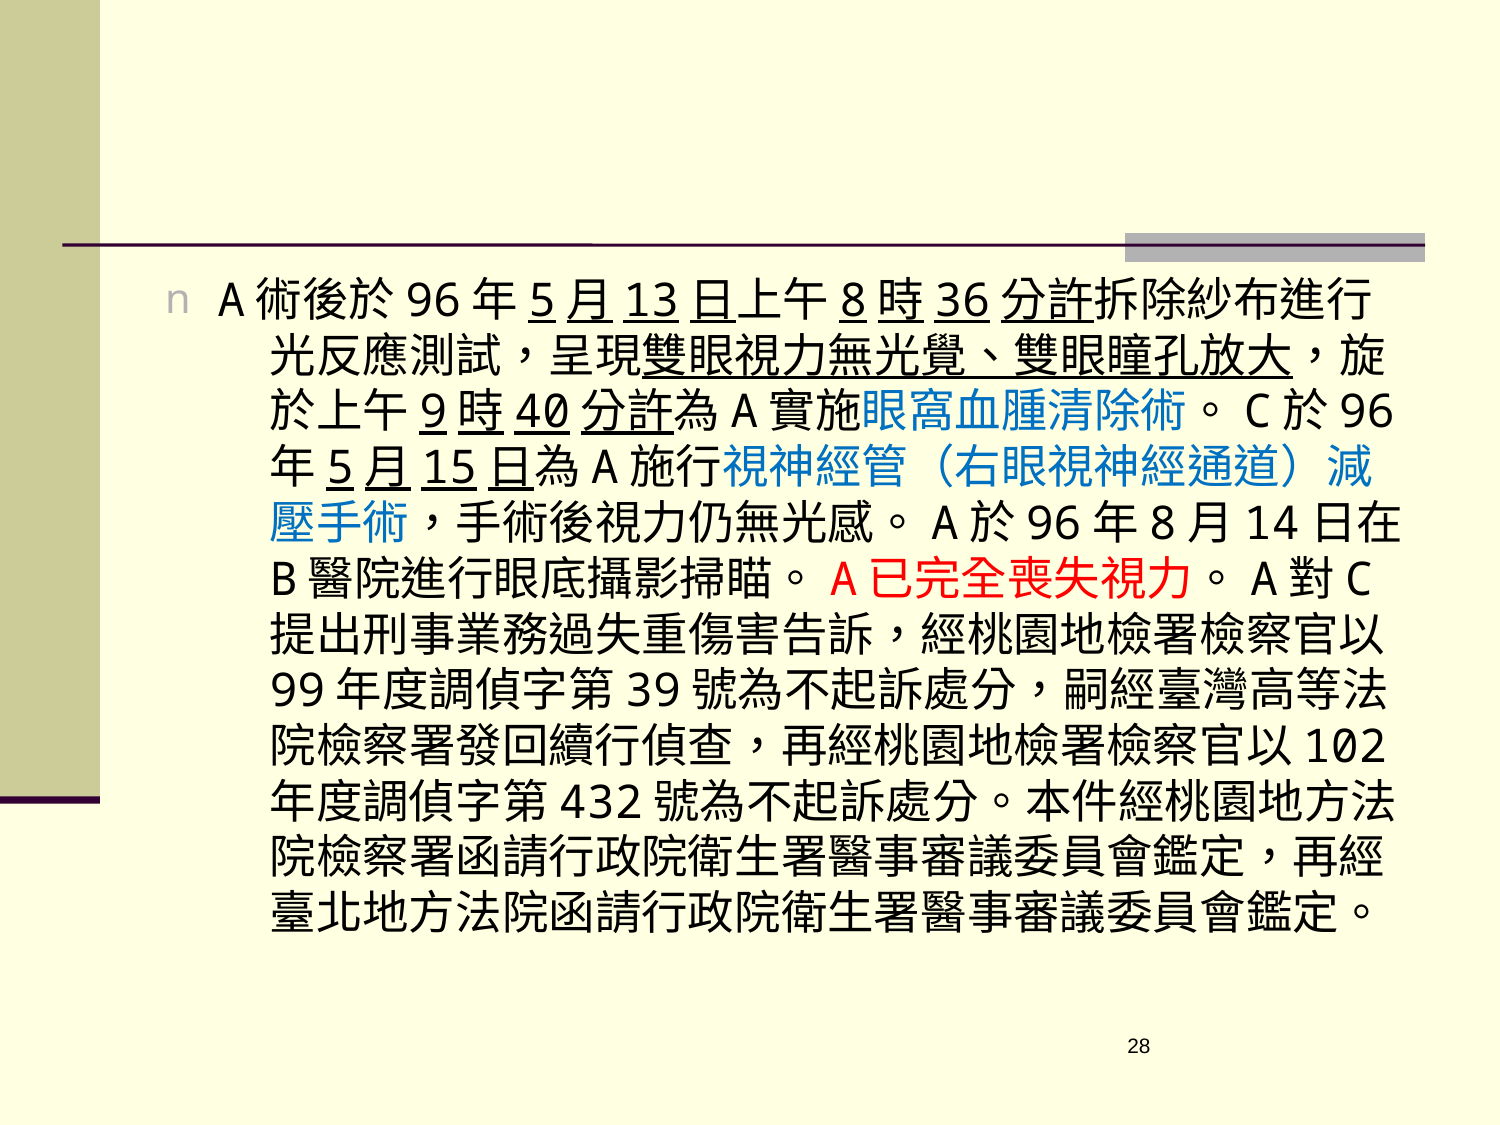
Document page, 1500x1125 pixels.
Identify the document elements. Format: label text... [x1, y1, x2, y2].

list A術後於96年5月13日上午8時36分許拆除紗布進行光反應測試，呈現雙眼視力無光覺、雙眼瞳孔放大，旋於上午9時40分許為A實施眼窩血腫清除術。C於96年5月15日為A施行視神經管（右眼視神經通道）減壓手術，手術後視力仍無光感。A於96年8月14日在B醫院進行眼底攝影掃瞄。A已完全喪失視力。A對C提出刑事業務過失重傷害告訴，經桃園地檢署檢察官以99年度調偵字第39號為不起訴處分，嗣經臺灣高等法院檢察署發回續行偵查，再經桃園地檢署檢察官以102年度調偵字第432號為不起訴處分。本件經桃園地方法院檢察署函請行政院衛生署醫事審議委員會鑑定，再經臺北地方法院函請行政院衛生署醫事審議委員會鑑定。 [150, 262, 1426, 1006]
text_box [1112, 1025, 1426, 1101]
